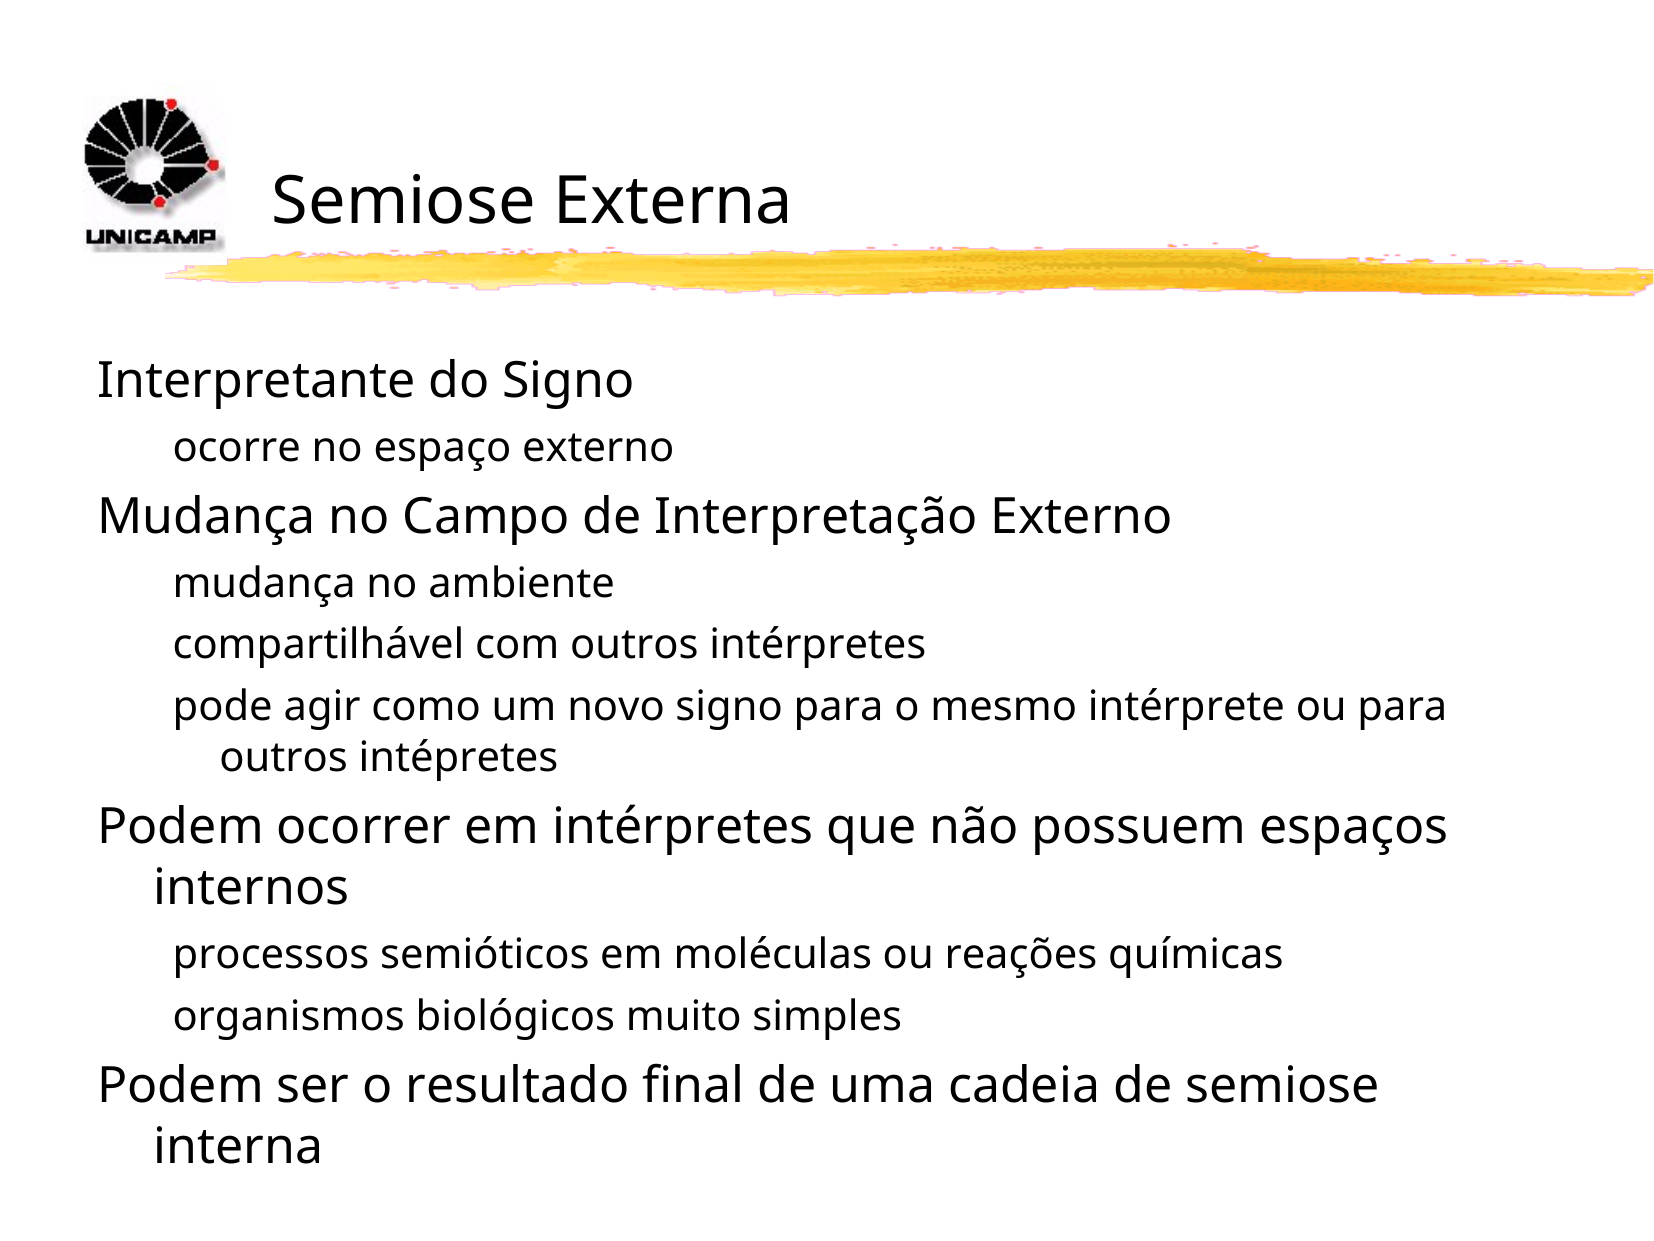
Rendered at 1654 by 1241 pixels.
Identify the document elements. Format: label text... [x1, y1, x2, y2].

picture [82, 82, 1654, 308]
list Interpretante do Signo ocorre no espaço externo Mudança no Campo de Interpretação Externo mudança no ambiente compartilhável com outros intérpretes pode agir como um novo signo para o mesmo intérprete ou para outros intépretes Podem ocorrer em intérpretes que não possuem espaços internos processos semióticos em moléculas ou reações químicas organismos biológicos muito simples Podem ser o resultado final de uma cadeia de semiose interna [82, 340, 1562, 1173]
title Semiose Externa [257, 41, 1580, 248]
